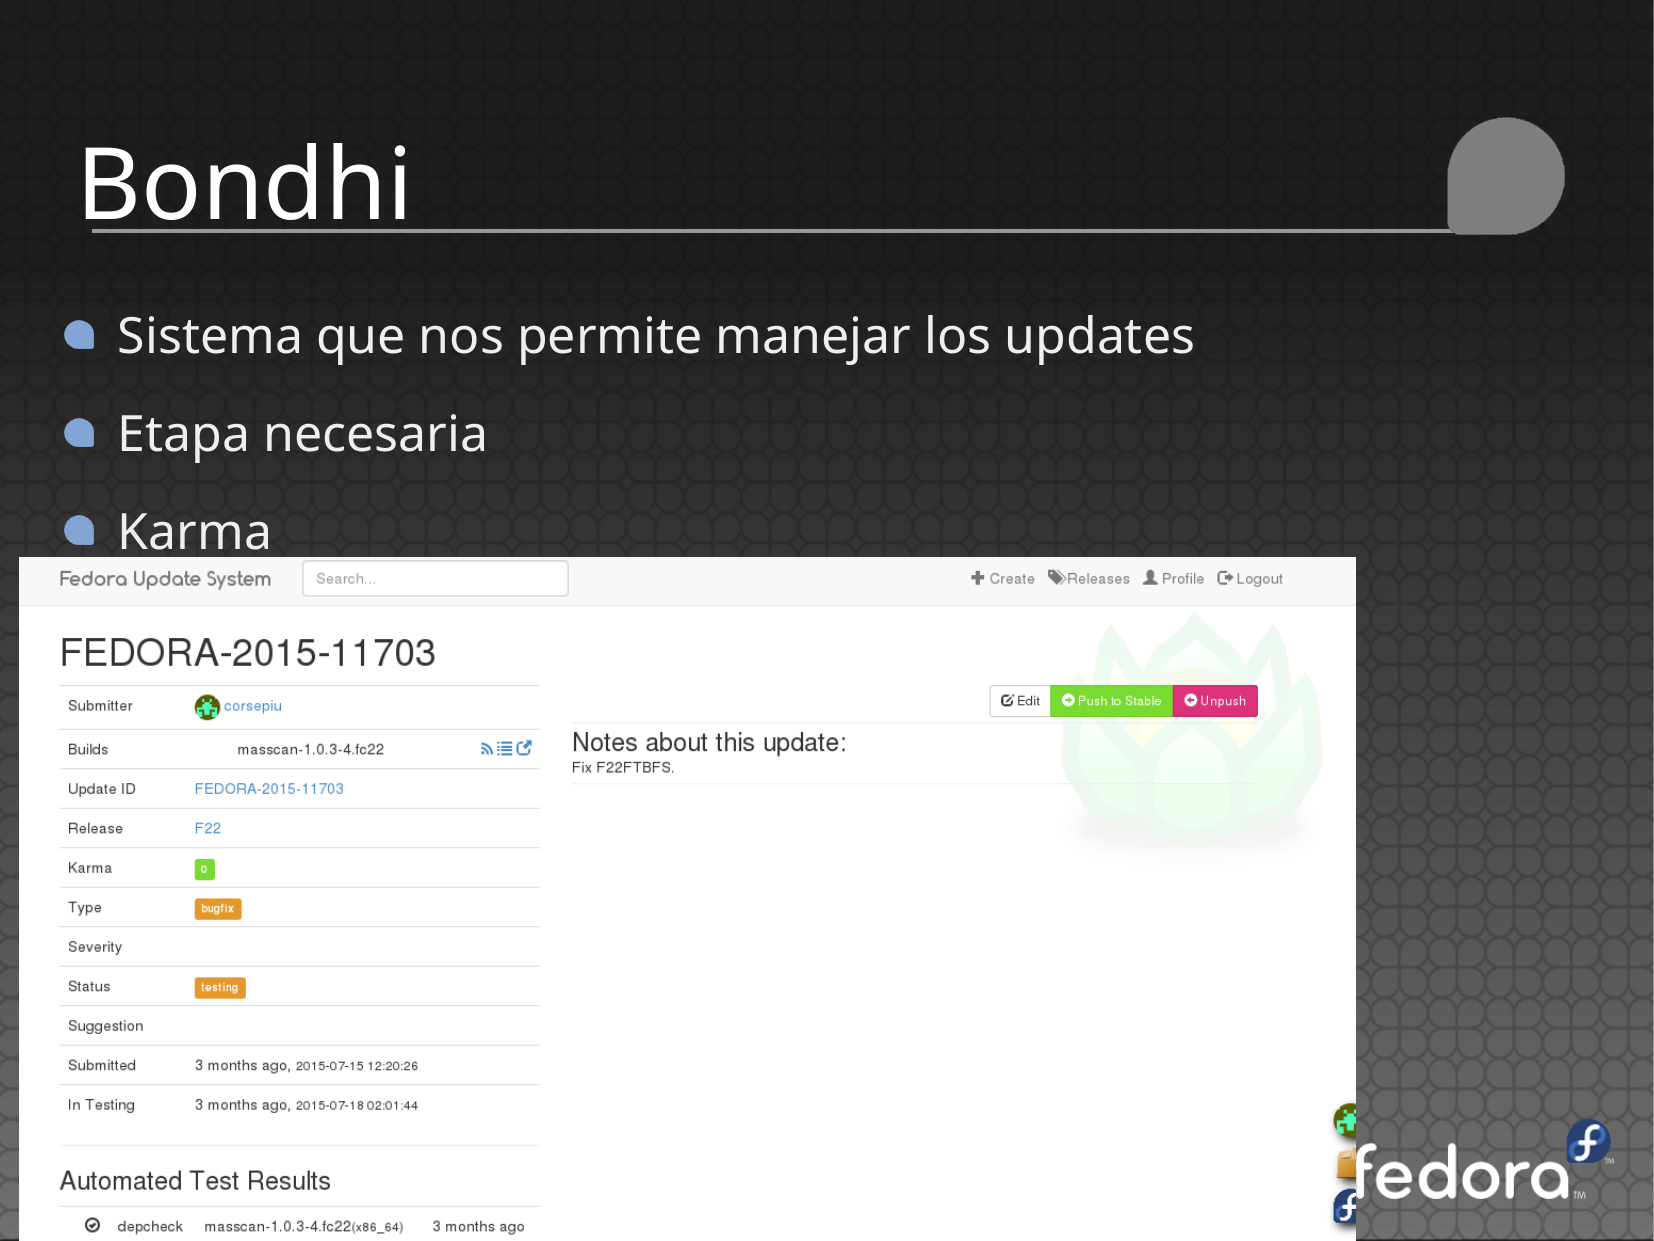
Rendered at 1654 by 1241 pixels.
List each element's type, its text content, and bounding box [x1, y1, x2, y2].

picture [0, 0, 1654, 1241]
title Bondhi [76, 112, 1566, 249]
list Sistema que nos permite manejar los updates Etapa necesaria Karma [46, 300, 1536, 1105]
